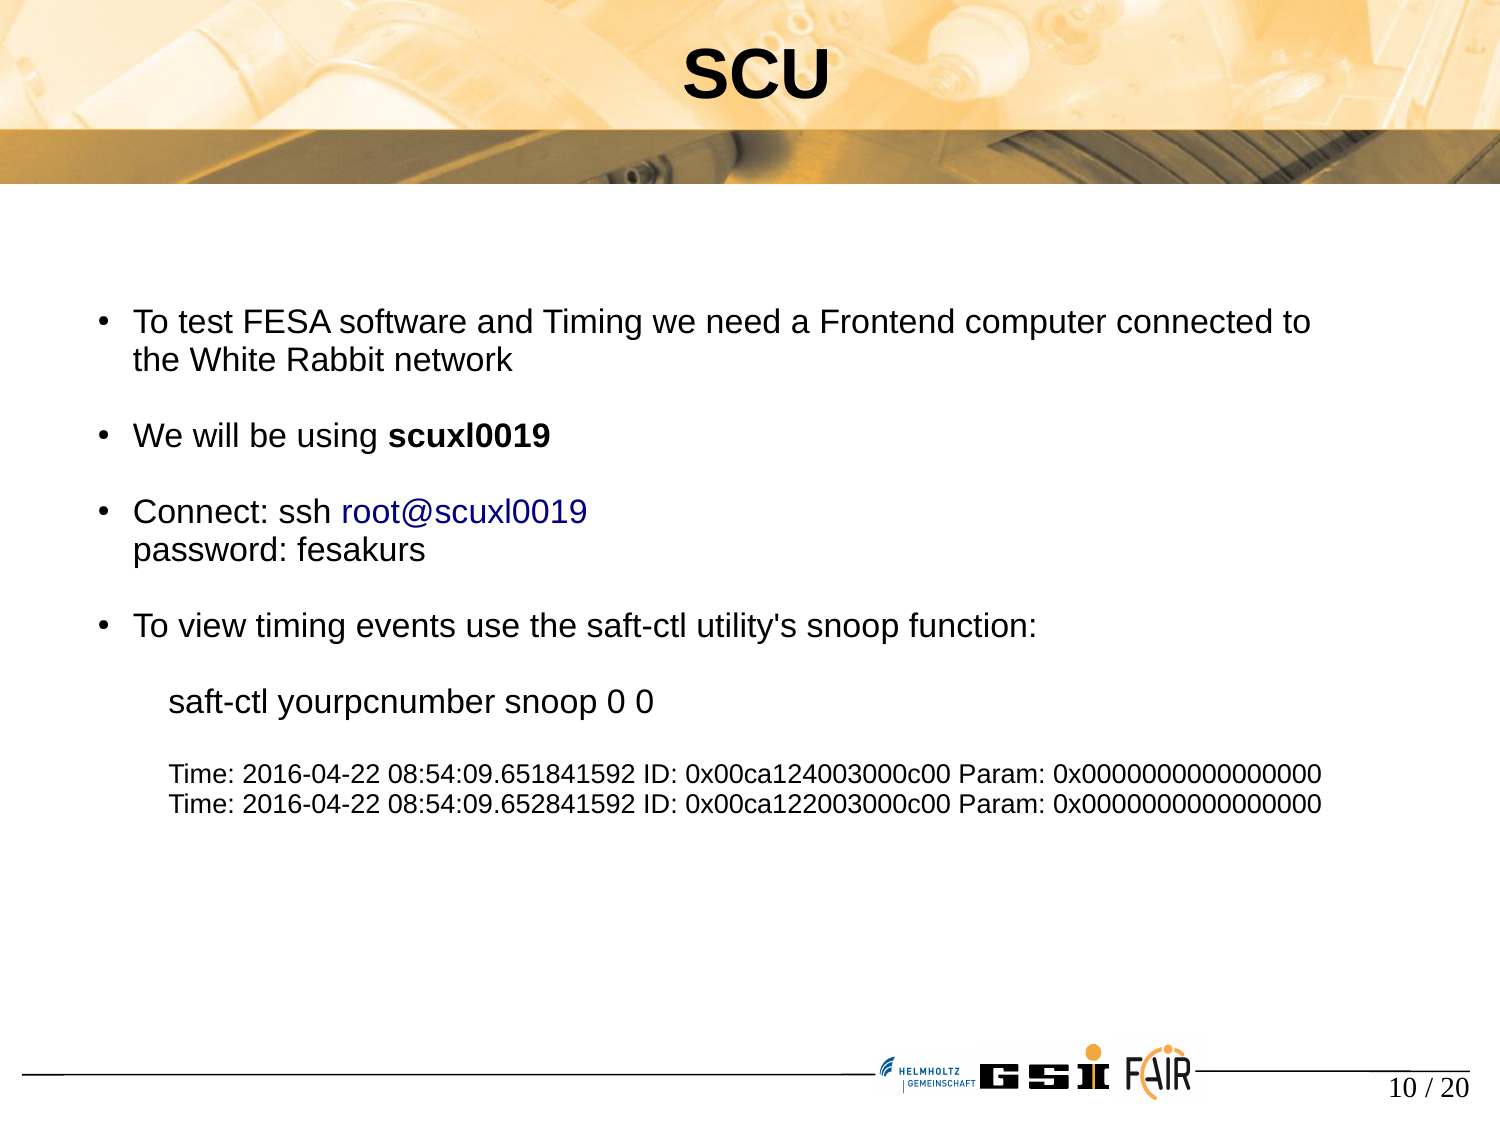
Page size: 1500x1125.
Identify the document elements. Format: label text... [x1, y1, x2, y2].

picture [875, 1044, 1109, 1097]
picture [1116, 1037, 1209, 1102]
title SCU [153, 0, 1360, 161]
picture [0, 0, 1500, 186]
text_box To test FESA software and Timing we need a Frontend computer connected to the White Rabbit network We will be using scuxl0019 Connect: ssh root@scuxl0019 password: fesakurs To view timing events use the saft-ctl utility's snoop function: saft-ctl yourpcnumber snoop 0 0 Time: 2016-04-22 08:54:09.651841592 ID: 0x00ca124003000c00 Param: 0x0000000000000000 Time: 2016-04-22 08:54:09.652841592 ID: 0x00ca122003000c00 Param: 0x0000000000000000 [82, 295, 1359, 981]
